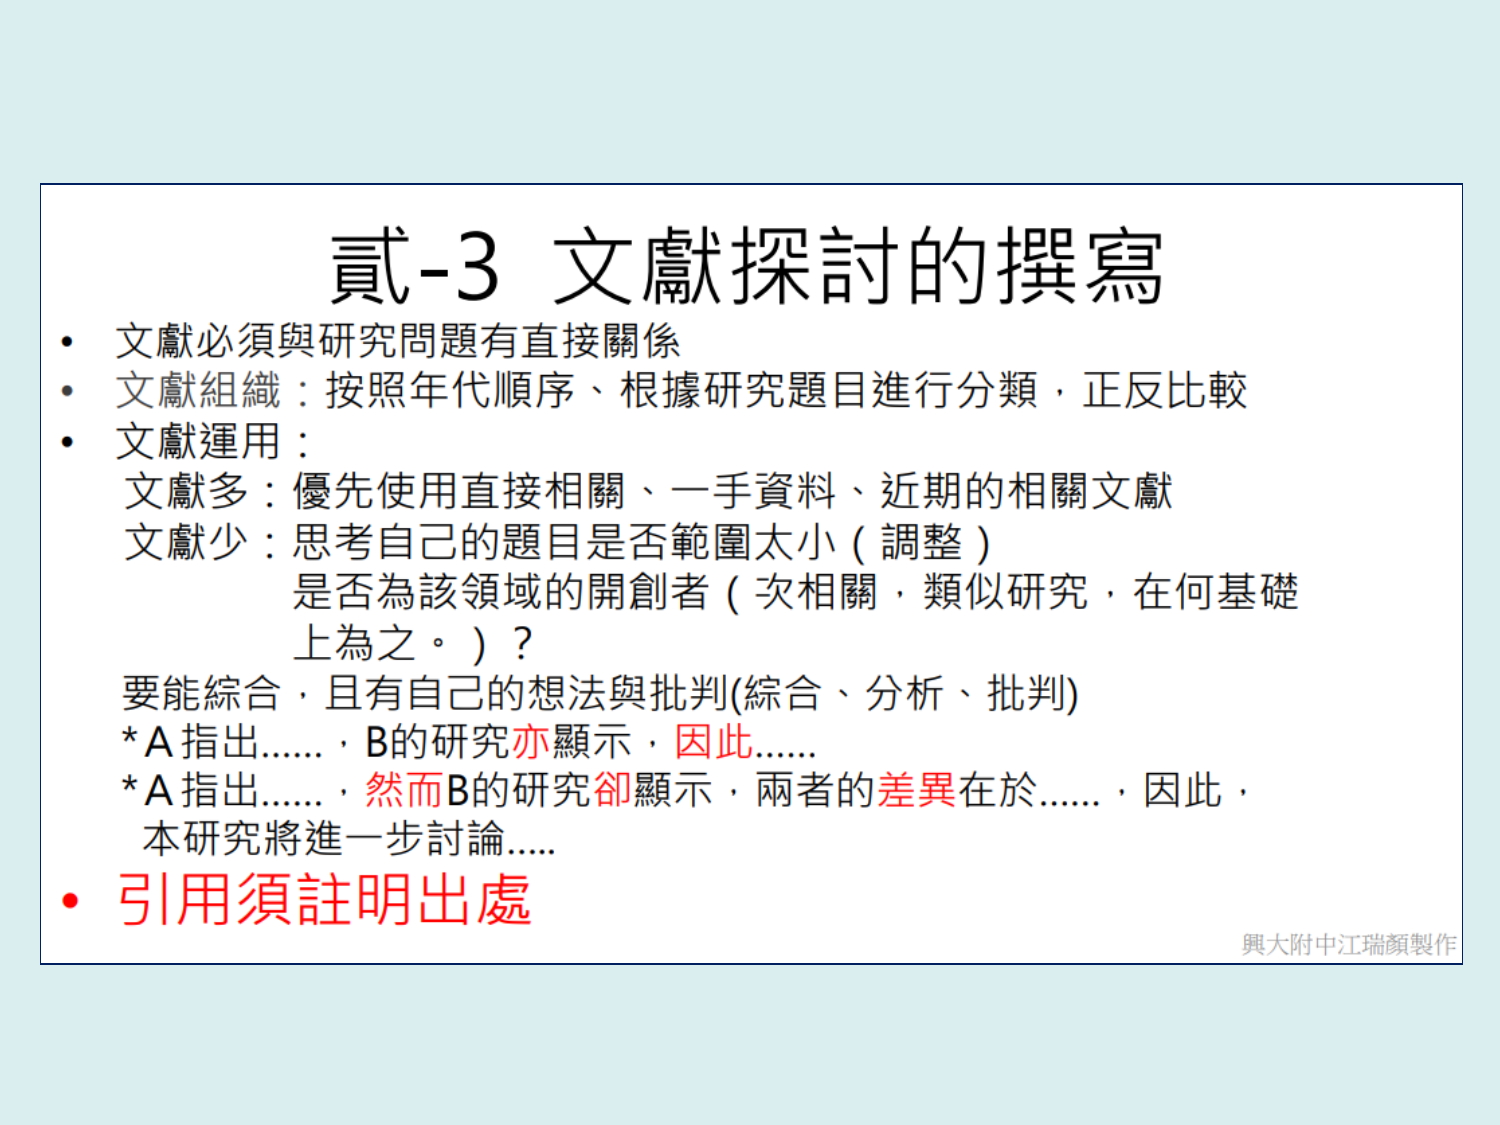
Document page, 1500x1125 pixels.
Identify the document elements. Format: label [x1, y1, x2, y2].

picture [41, 184, 1462, 964]
